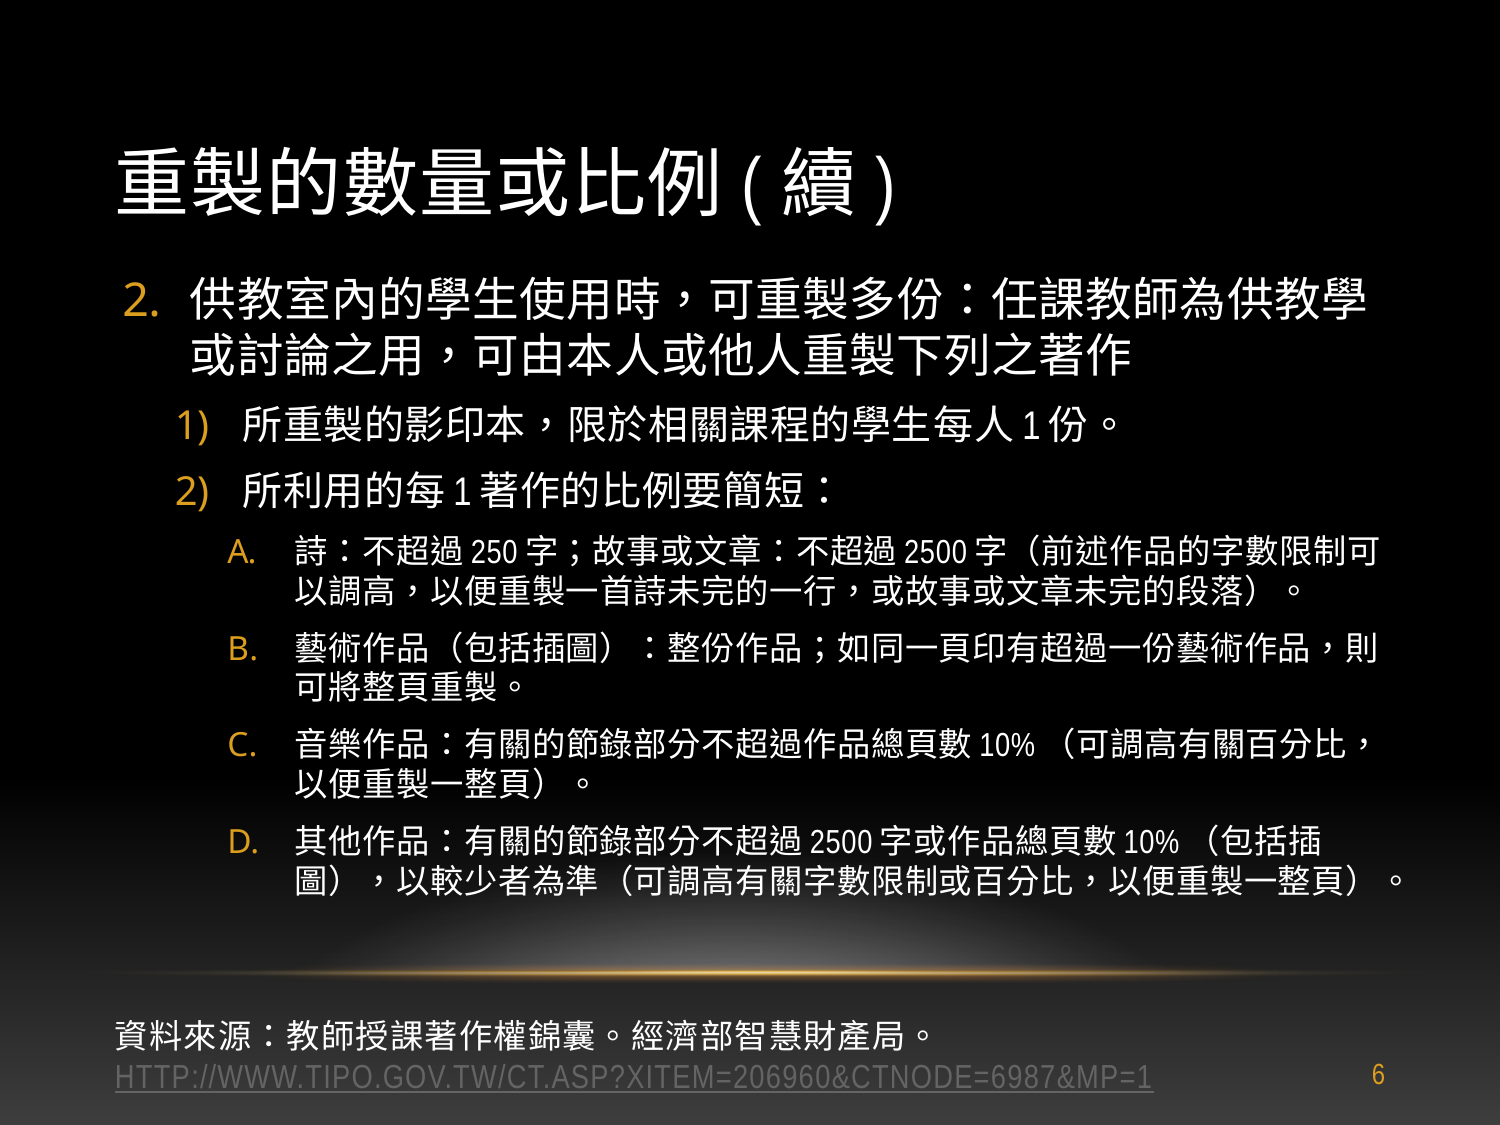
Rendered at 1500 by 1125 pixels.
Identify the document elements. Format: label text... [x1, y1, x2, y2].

picture [0, 0, 1500, 1125]
list 供教室內的學生使用時，可重製多份：任課教師為供教學或討論之用，可由本人或他人重製下列之著作 所重製的影印本，限於相關課程的學生每人1份。 所利用的每1著作的比例要簡短： 詩：不超過250字；故事或文章：不超過2500字（前述作品的字數限制可以調高，以便重製一首詩未完的一行，或故事或文章未完的段落）。 藝術作品（包括插圖）：整份作品；如同一頁印有超過一份藝術作品，則可將整頁重製。 音樂作品：有關的節錄部分不超過作品總頁數10%（可調高有關百分比，以便重製一整頁）。 其他作品：有關的節錄部分不超過2500字或作品總頁數10%（包括插圖），以較少者為準（可調高有關字數限制或百分比，以便重製一整頁）。 [99, 262, 1400, 938]
footer 資料來源：教師授課著作權錦囊。經濟部智慧財產局。http://www.tipo.gov.tw/ct.asp?xItem=206960&ctNode=6987&mp=1 [99, 1011, 1222, 1100]
title 重製的數量或比例(續) [99, 45, 1400, 233]
slide_number <編號> [1237, 1042, 1400, 1103]
